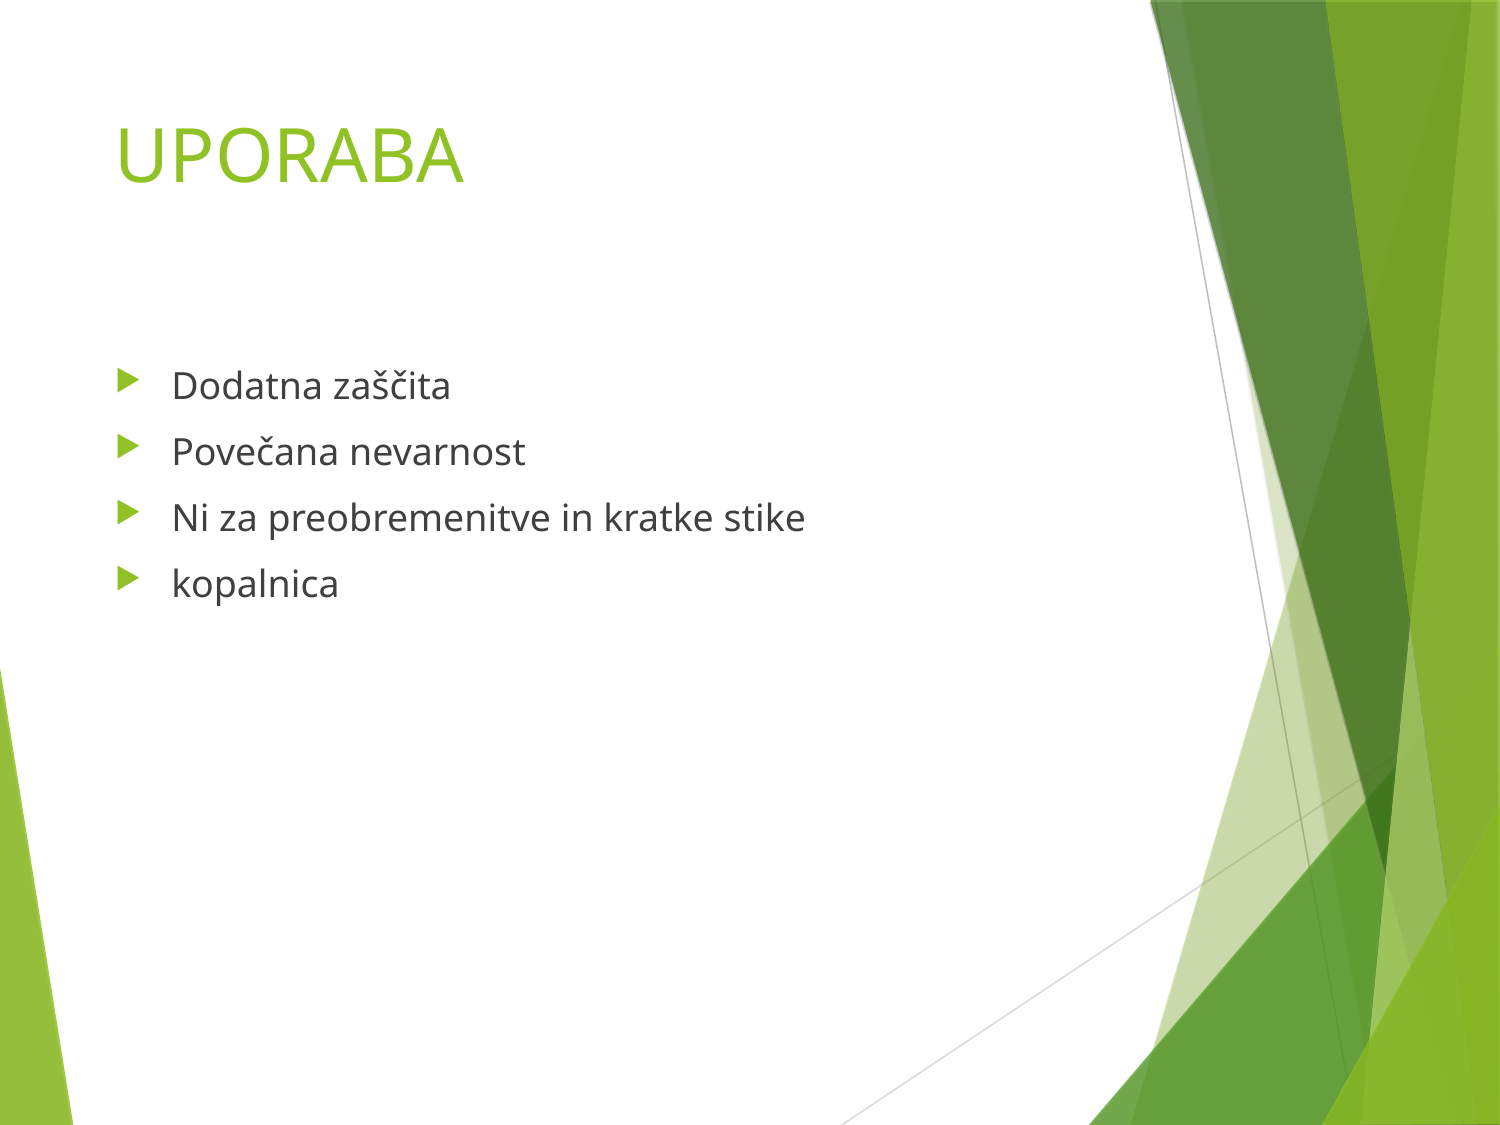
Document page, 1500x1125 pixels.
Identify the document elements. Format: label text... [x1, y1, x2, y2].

title UPORABA [99, 99, 1142, 317]
list Dodatna zaščita Povečana nevarnost Ni za preobremenitve in kratke stike kopalnica [99, 354, 1142, 992]
